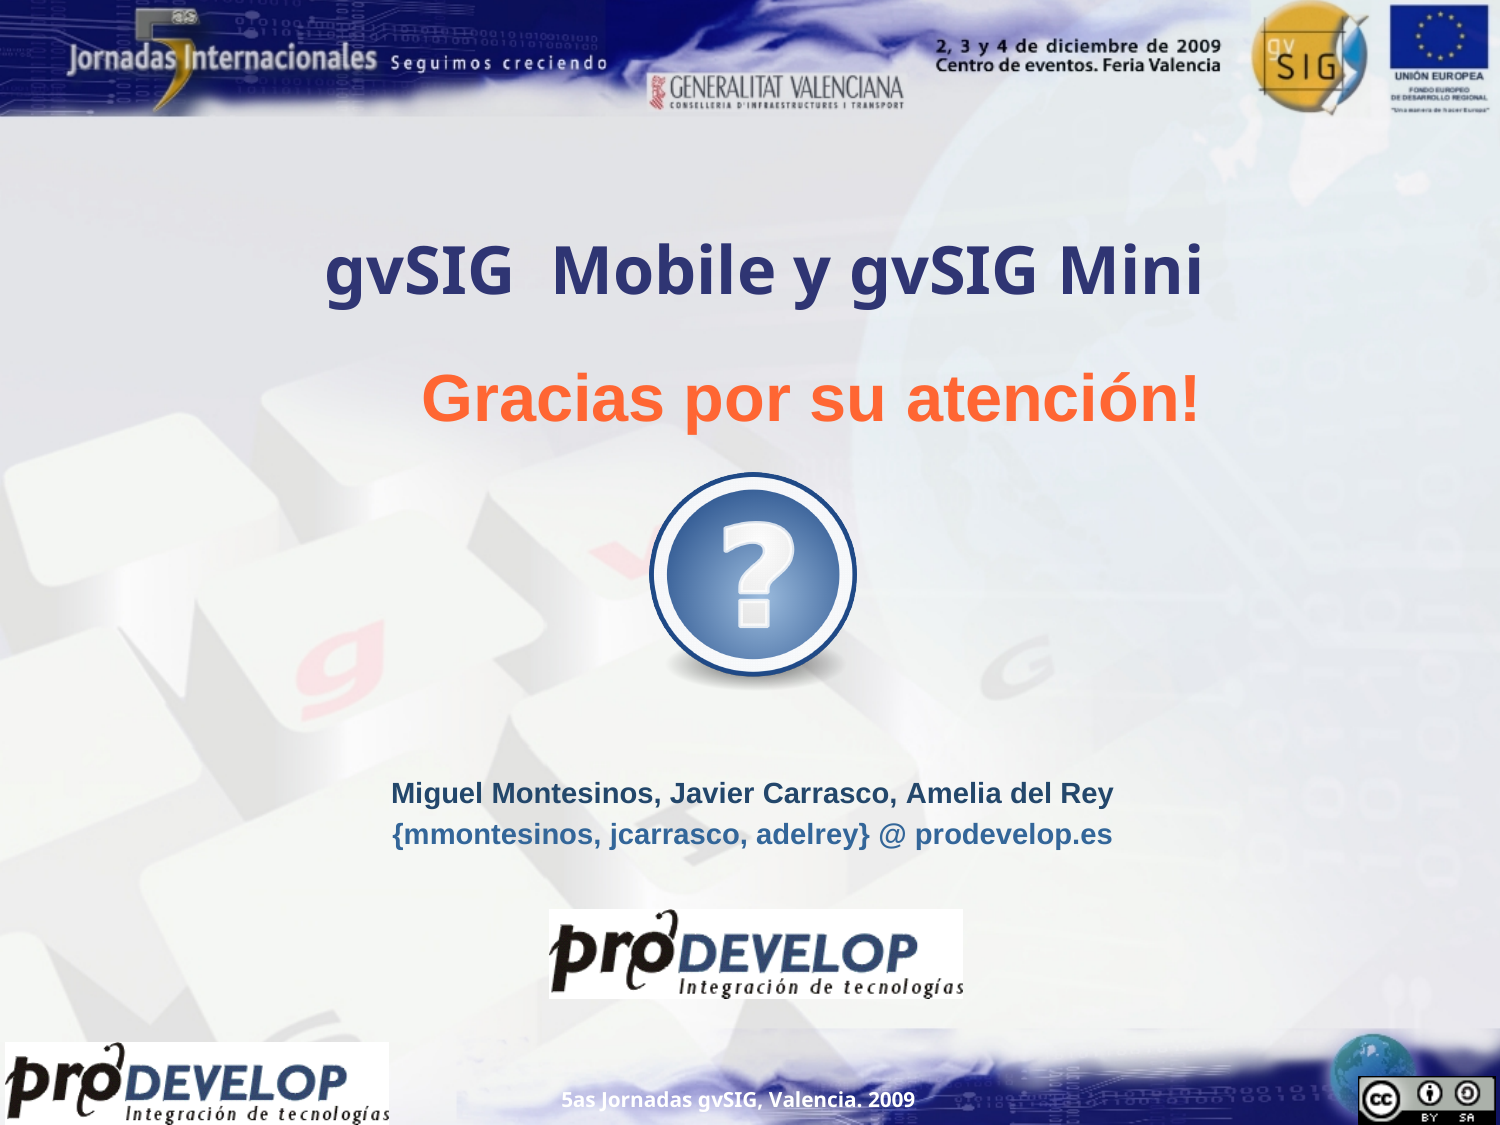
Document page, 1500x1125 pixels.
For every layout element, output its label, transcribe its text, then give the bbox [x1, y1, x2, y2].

text_box Miguel Montesinos, Javier Carrasco, Amelia del Rey {mmontesinos, jcarrasco, adelrey} @ prodevelop.es [324, 771, 1182, 859]
picture [0, 0, 1500, 1125]
title gvSIG Mobile y gvSIG Mini [100, 147, 1447, 389]
text_box Gracias por su atención! [147, 353, 1477, 443]
